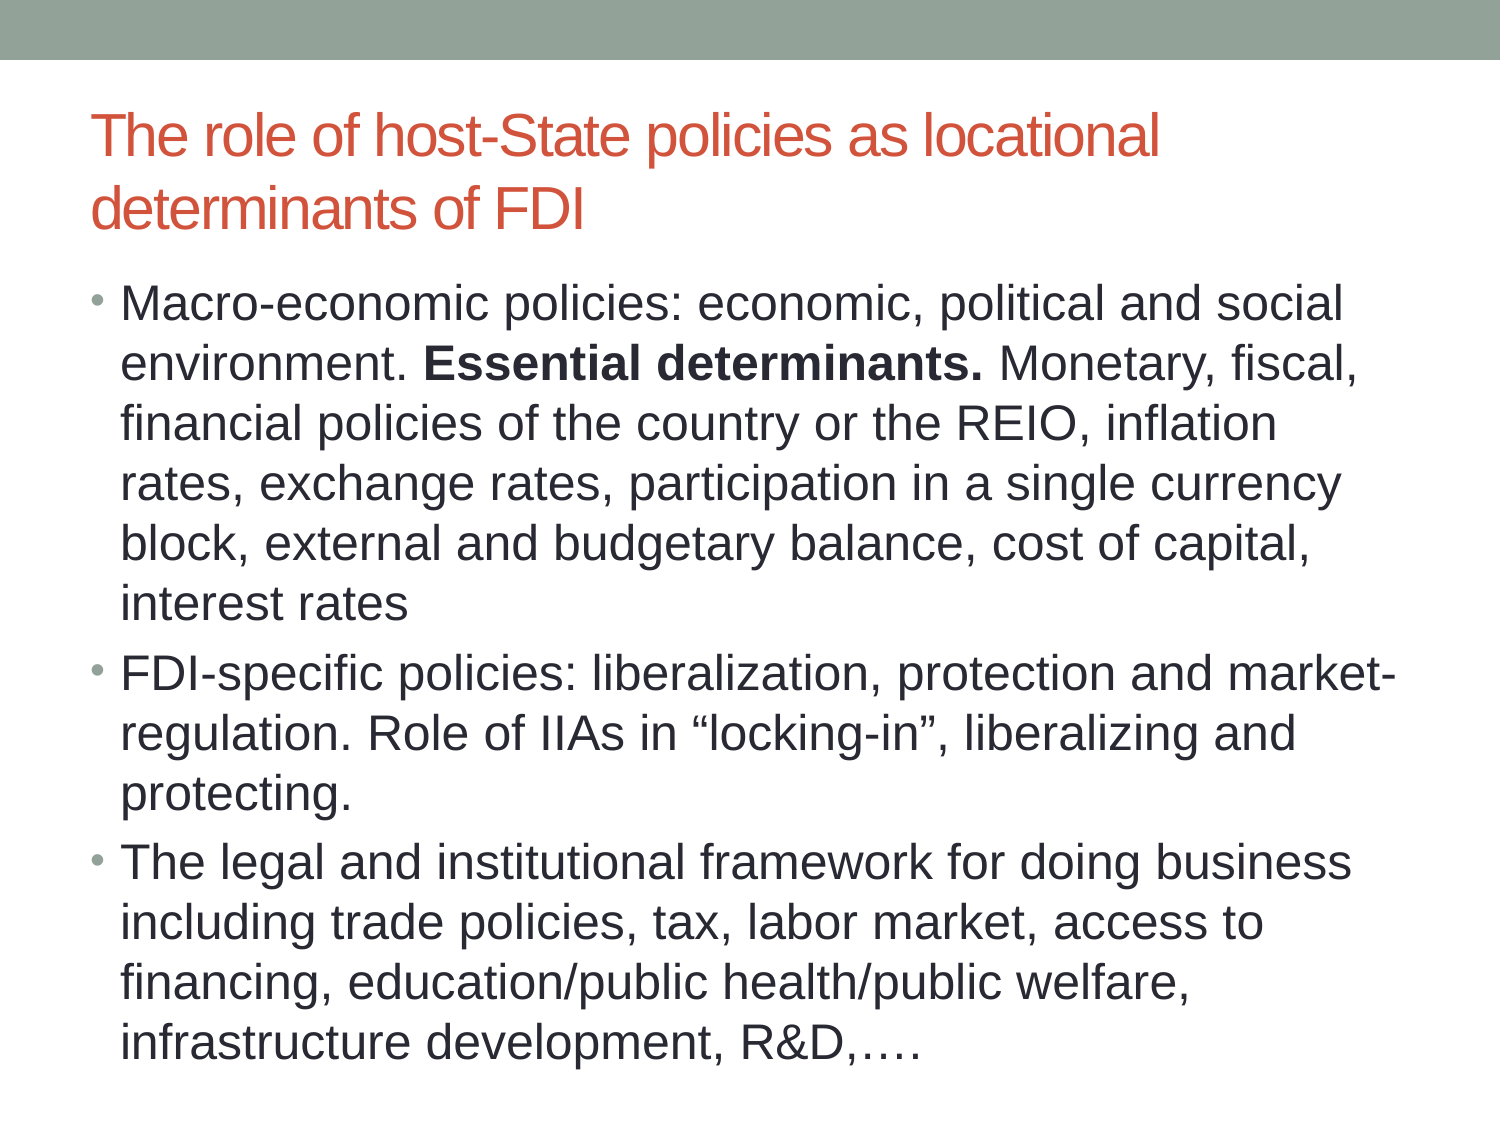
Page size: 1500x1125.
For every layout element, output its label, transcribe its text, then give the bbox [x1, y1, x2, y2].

title The role of host-State policies as locational determinants of FDI [75, 87, 1425, 250]
list Macro-economic policies: economic, political and social environment. Essential determinants. Monetary, fiscal, financial policies of the country or the REIO, inflation rates, exchange rates, participation in a single currency block, external and budgetary balance, cost of capital, interest rates FDI-specific policies: liberalization, protection and market-regulation. Role of IIAs in “locking-in”, liberalizing and protecting. The legal and institutional framework for doing business including trade policies, tax, labor market, access to financing, education/public health/public welfare, infrastructure development, R&D,…. [75, 262, 1425, 1063]
